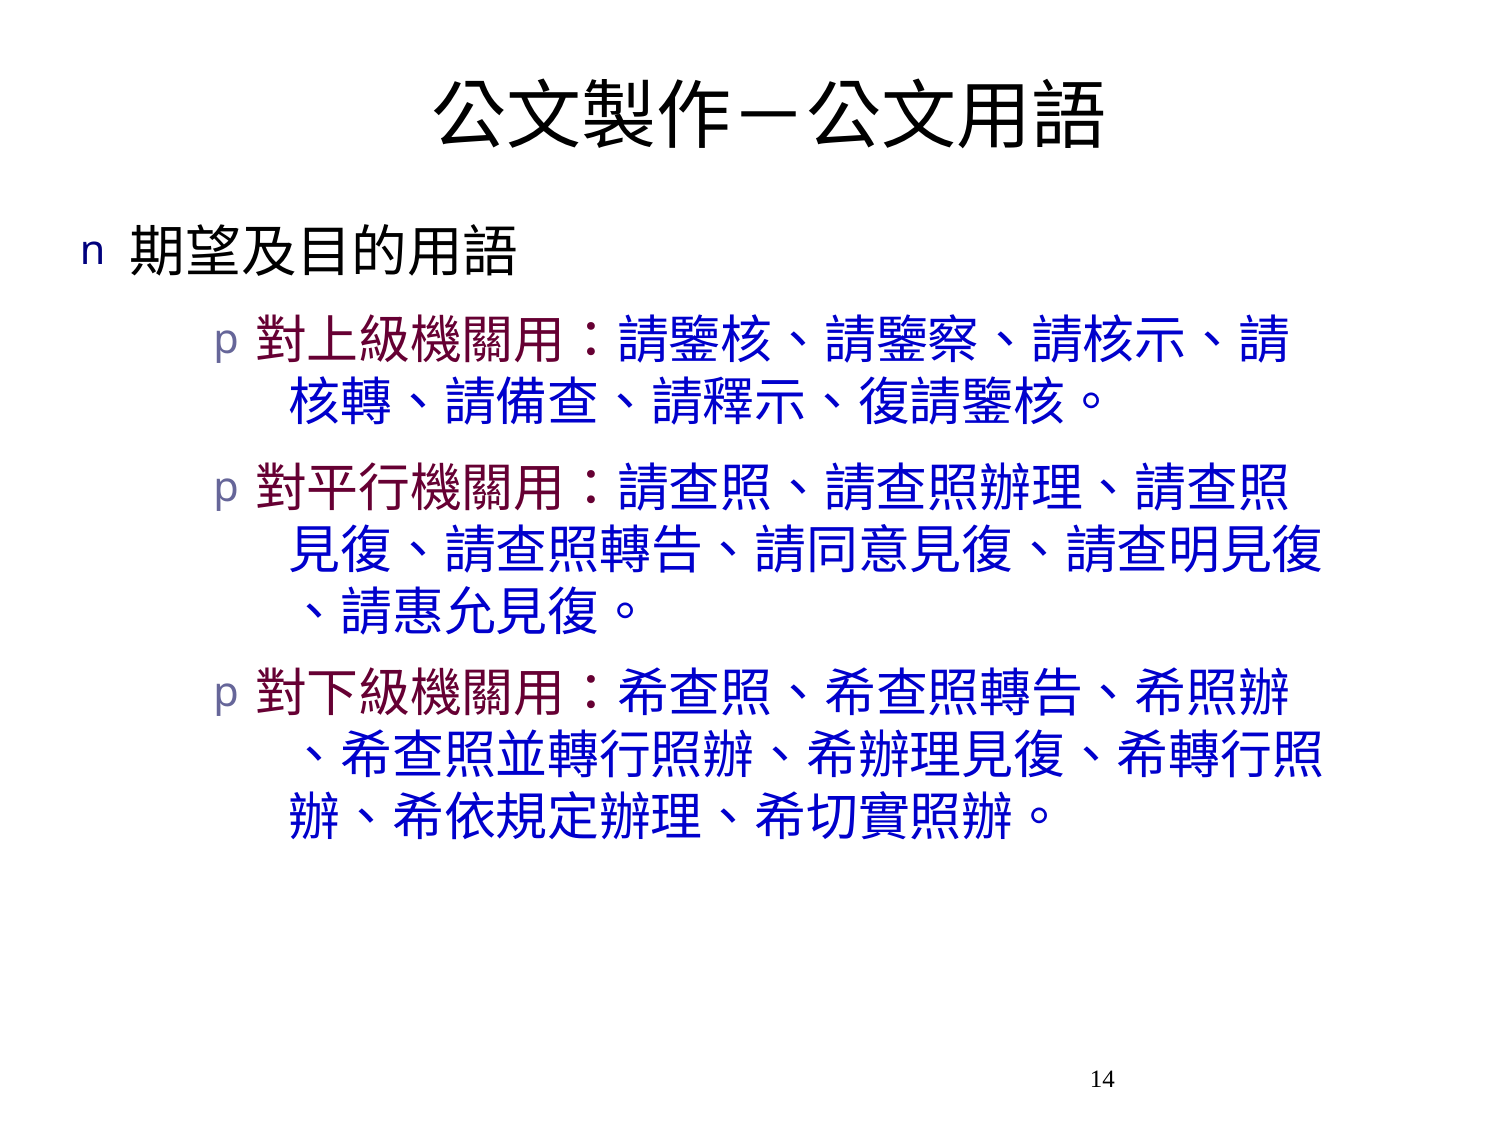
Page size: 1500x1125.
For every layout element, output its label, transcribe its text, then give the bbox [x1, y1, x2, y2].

title 公文製作－公文用語 [171, 0, 1366, 208]
list 期望及目的用語 對上級機關用：請鑒核、請鑒察、請核示、請 核轉、請備查、請釋示、復請鑒核。 對平行機關用：請查照、請查照辦理、請查照 見復、請查照轉告、請同意見復、請查明見復 、請惠允見復。 對下級機關用：希查照、希查照轉告、希照辦 、希查照並轉行照辦、希辦理見復、希轉行照 辦、希依規定辦理、希切實照辦。 [64, 208, 1416, 1067]
text_box [1074, 1025, 1426, 1101]
